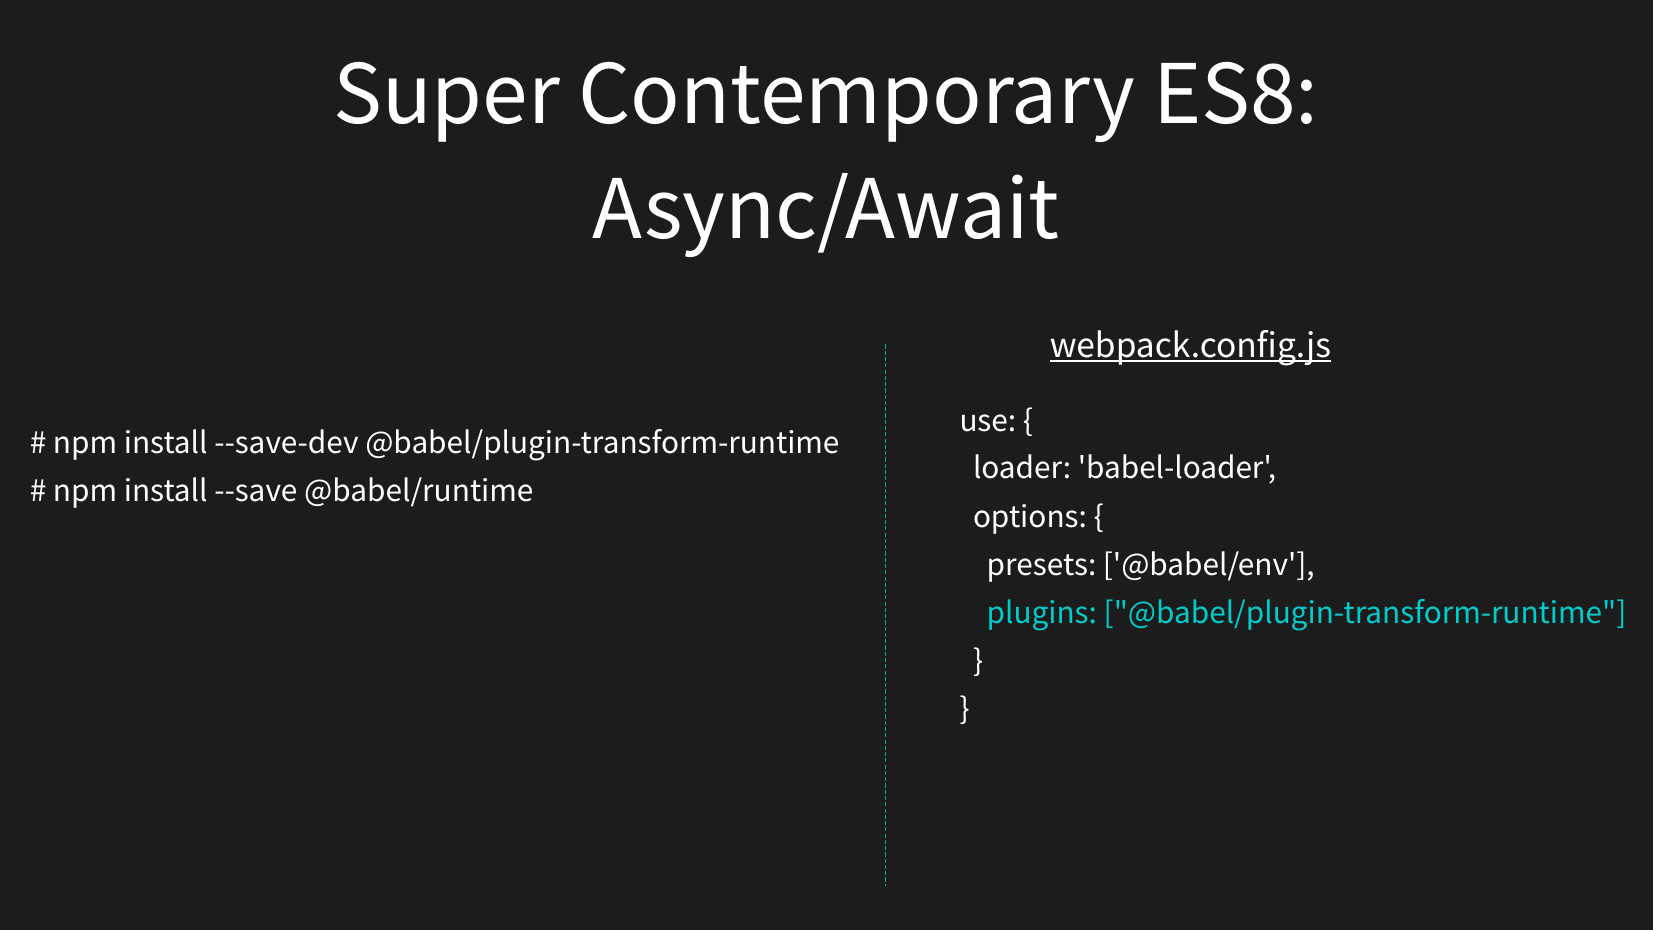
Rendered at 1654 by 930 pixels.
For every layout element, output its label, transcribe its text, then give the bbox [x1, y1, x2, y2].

text_box # npm install --save-dev @babel/plugin-transform-runtime # npm install --save @babel/runtime [15, 407, 877, 586]
text_box webpack.config.js [1035, 305, 1366, 376]
text_box use: { loader: 'babel-loader', options: { presets: ['@babel/env'], plugins: ["@babel/plugin-transform-runtime"] } } [877, 384, 1653, 832]
title Super Contemporary ES8: Async/Await [0, 33, 1653, 264]
